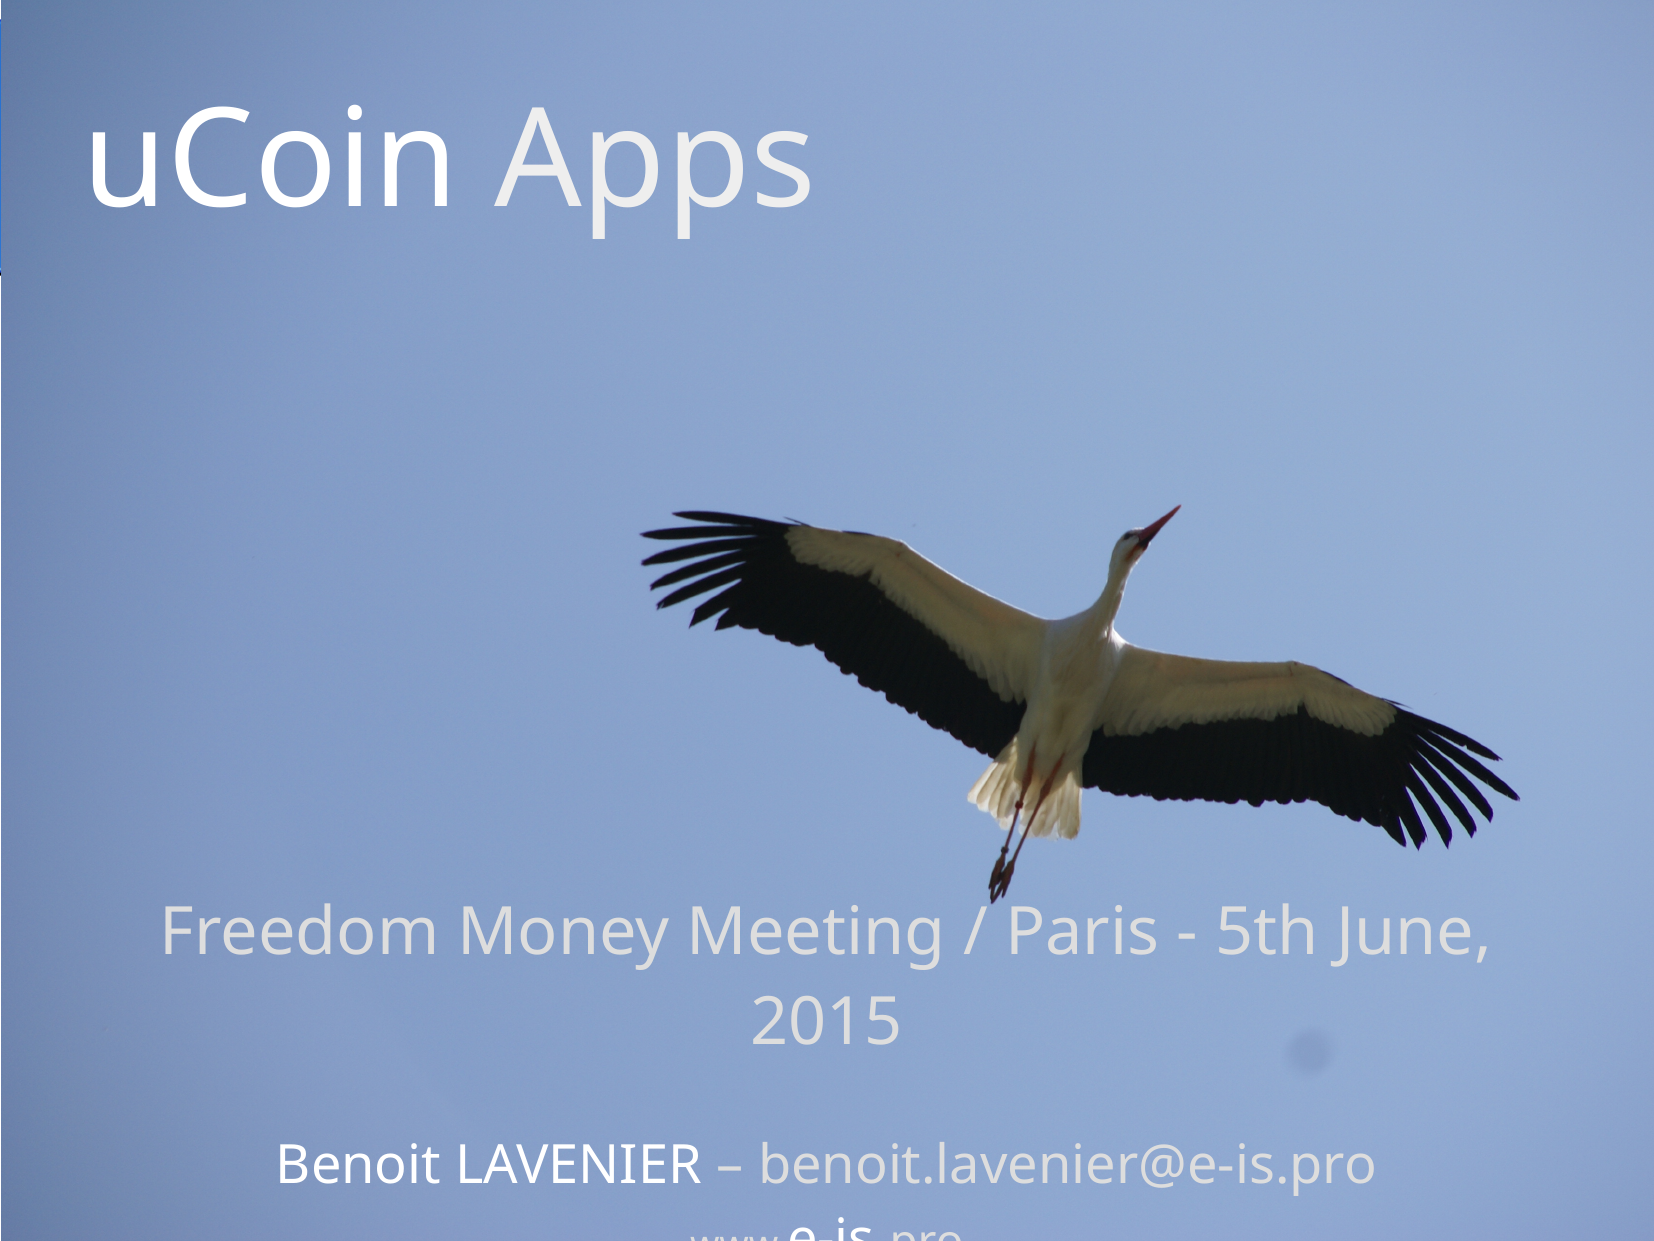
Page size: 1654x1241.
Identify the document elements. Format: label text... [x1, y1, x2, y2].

picture [942, 1235, 956, 1241]
picture [1, 0, 1654, 1241]
picture [795, 1231, 810, 1240]
subtitle Freedom Money Meeting / Paris - 5th June, 2015 Benoit LAVENIER – benoit.lavenier@e-is.pro www.e-is.pro [82, 945, 1571, 1211]
title uCoin Apps [82, 49, 1571, 257]
picture [897, 1235, 910, 1241]
